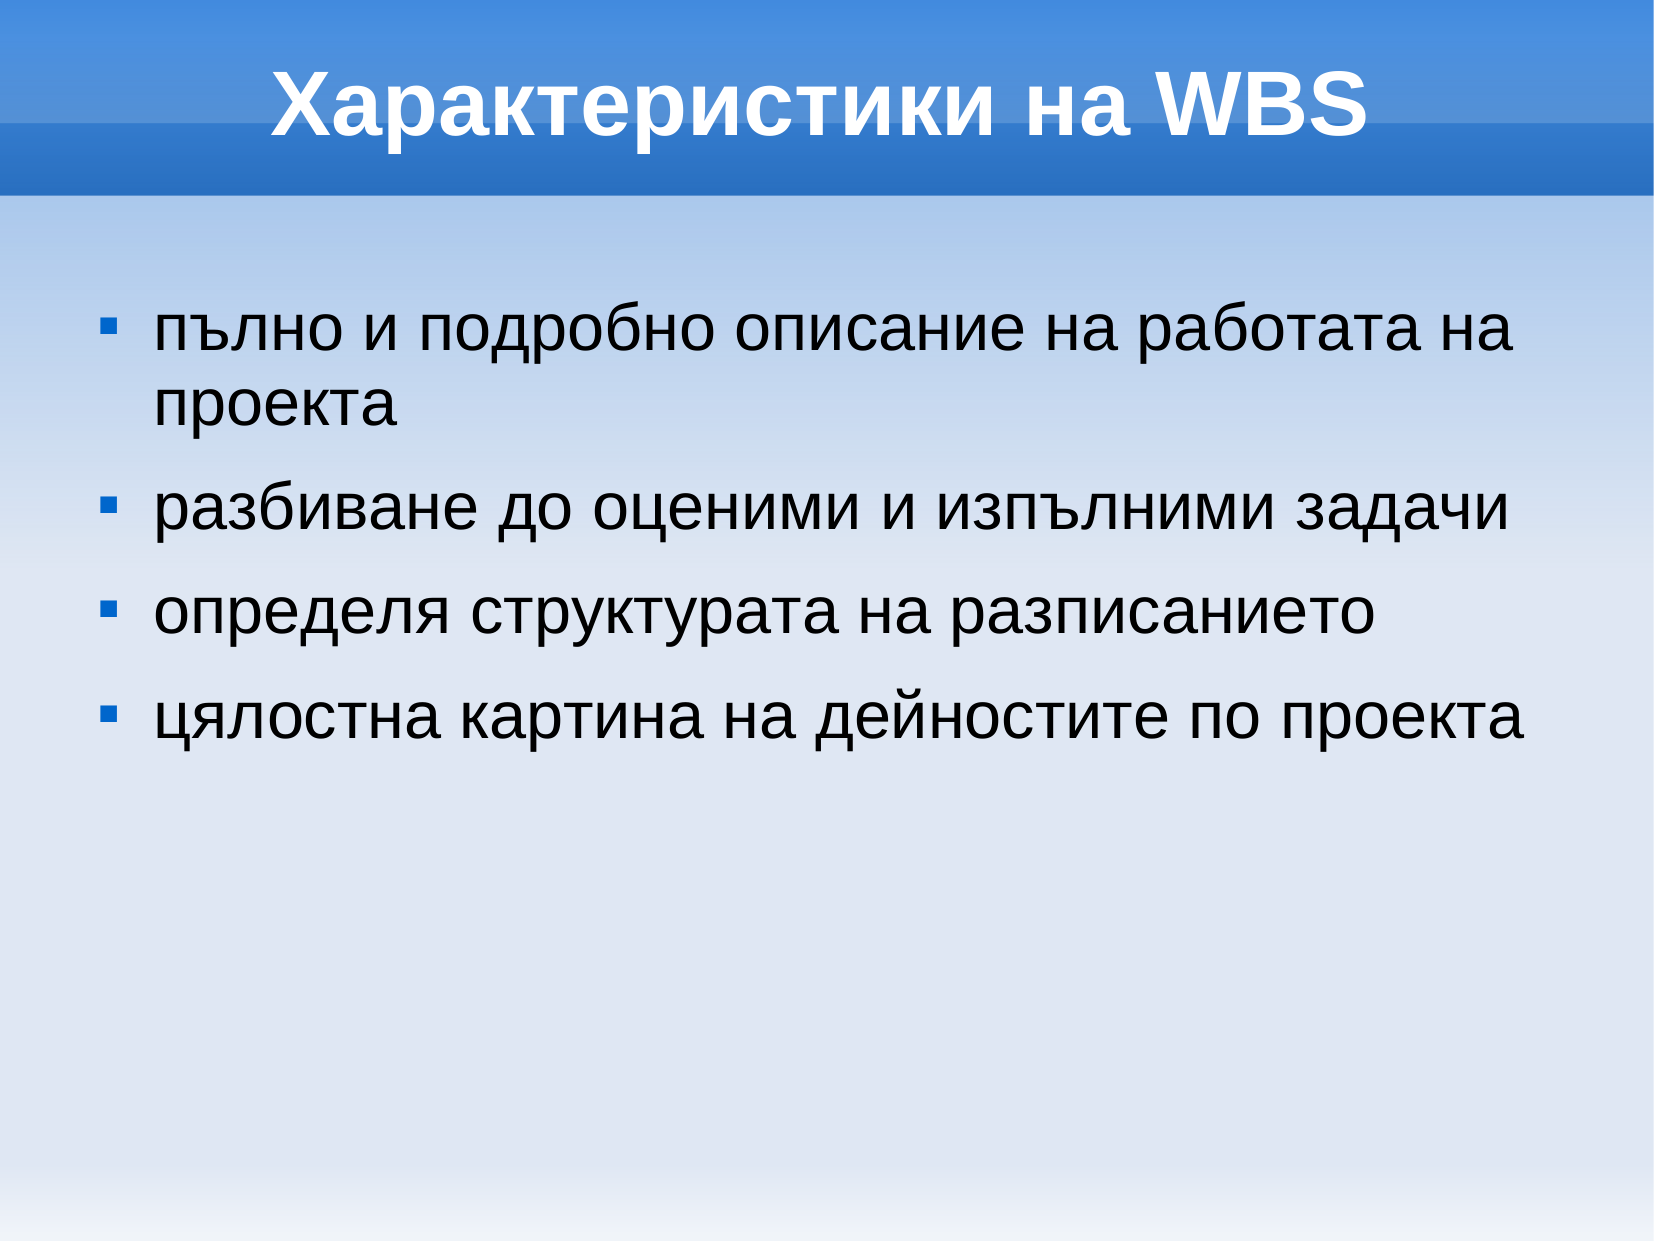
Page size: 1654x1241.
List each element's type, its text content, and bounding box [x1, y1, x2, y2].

title Характеристики на WBS [76, 0, 1565, 208]
picture [0, 0, 1654, 1241]
list пълно и подробно описание на работата на проекта разбиване до оценими и изпълними задачи определя структурата на разписанието цялостна картина на дейностите по проекта [82, 290, 1571, 1109]
